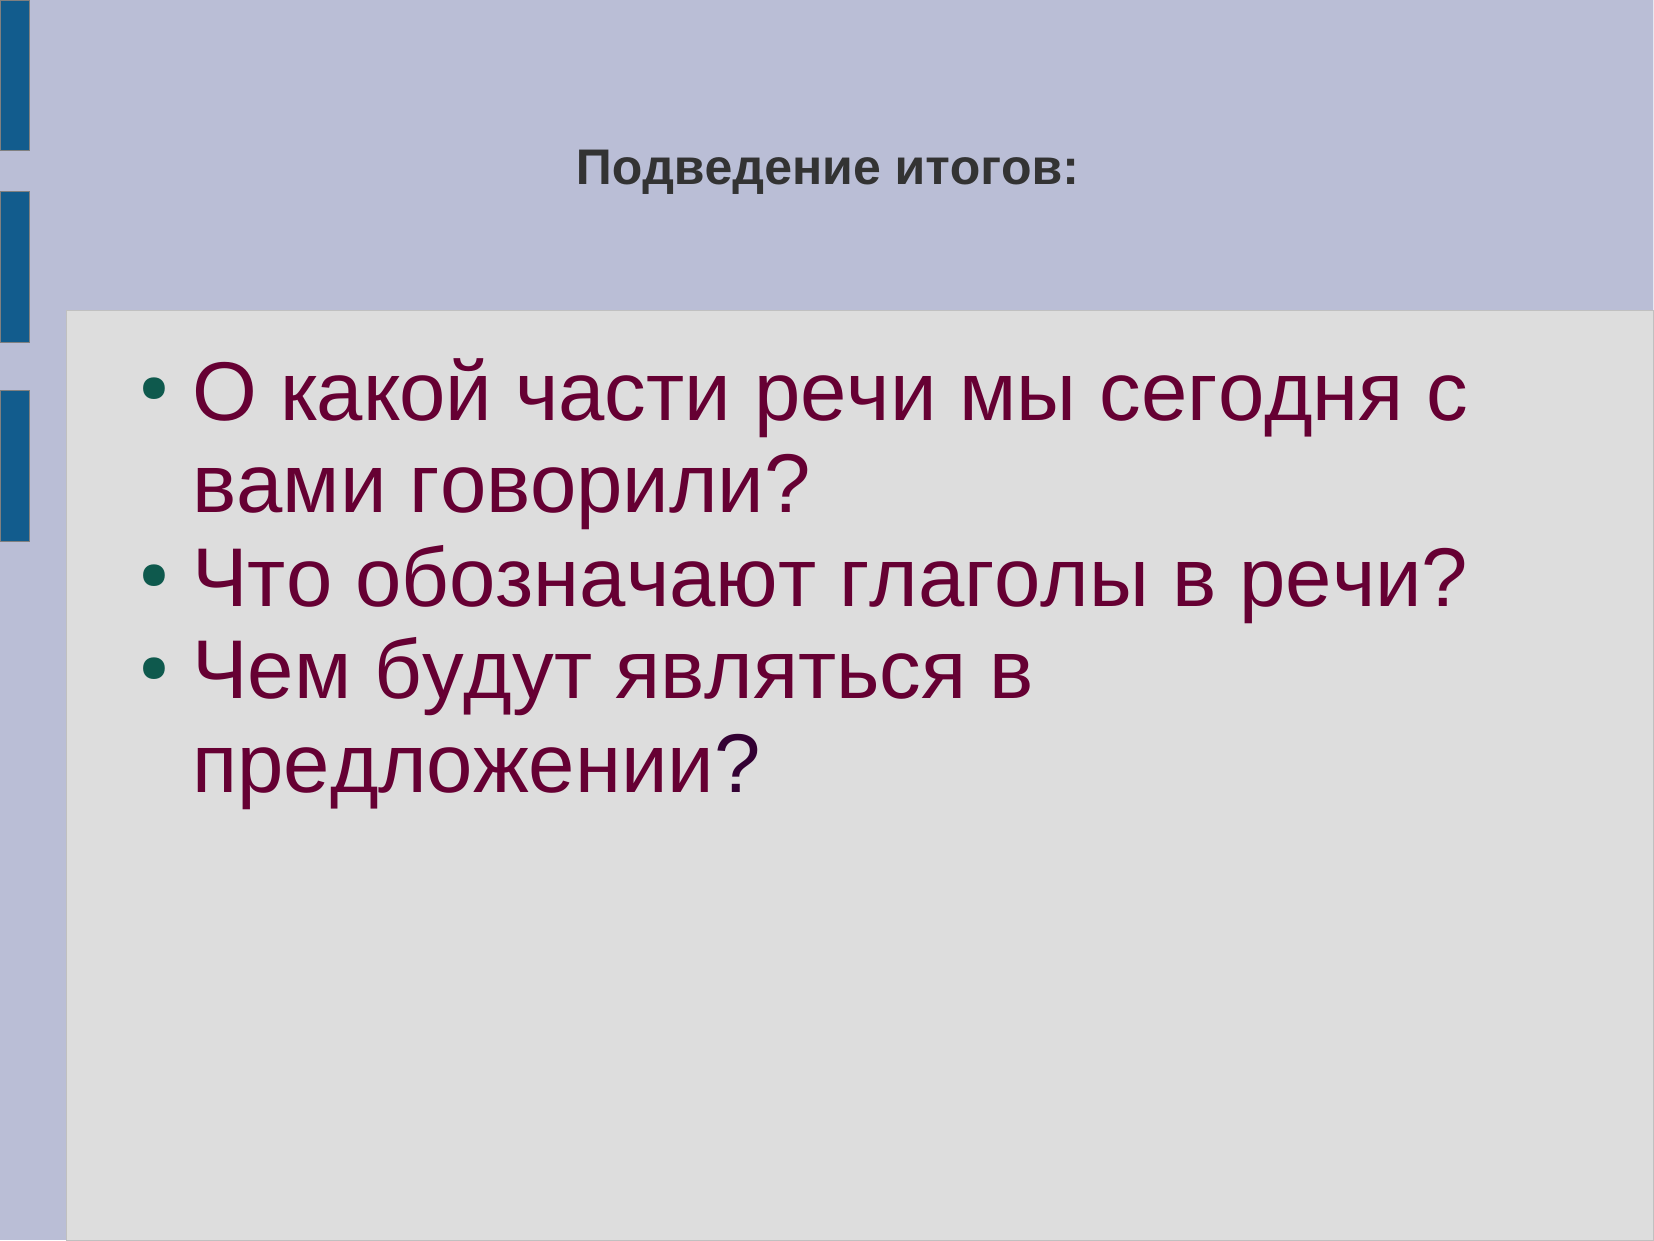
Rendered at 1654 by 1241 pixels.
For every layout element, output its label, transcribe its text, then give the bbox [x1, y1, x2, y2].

list О какой части речи мы сегодня с вами говорили? Что обозначают глаголы в речи? Чем будут являться в предложении? [121, 344, 1534, 1127]
title Подведение итогов: [121, 91, 1534, 299]
